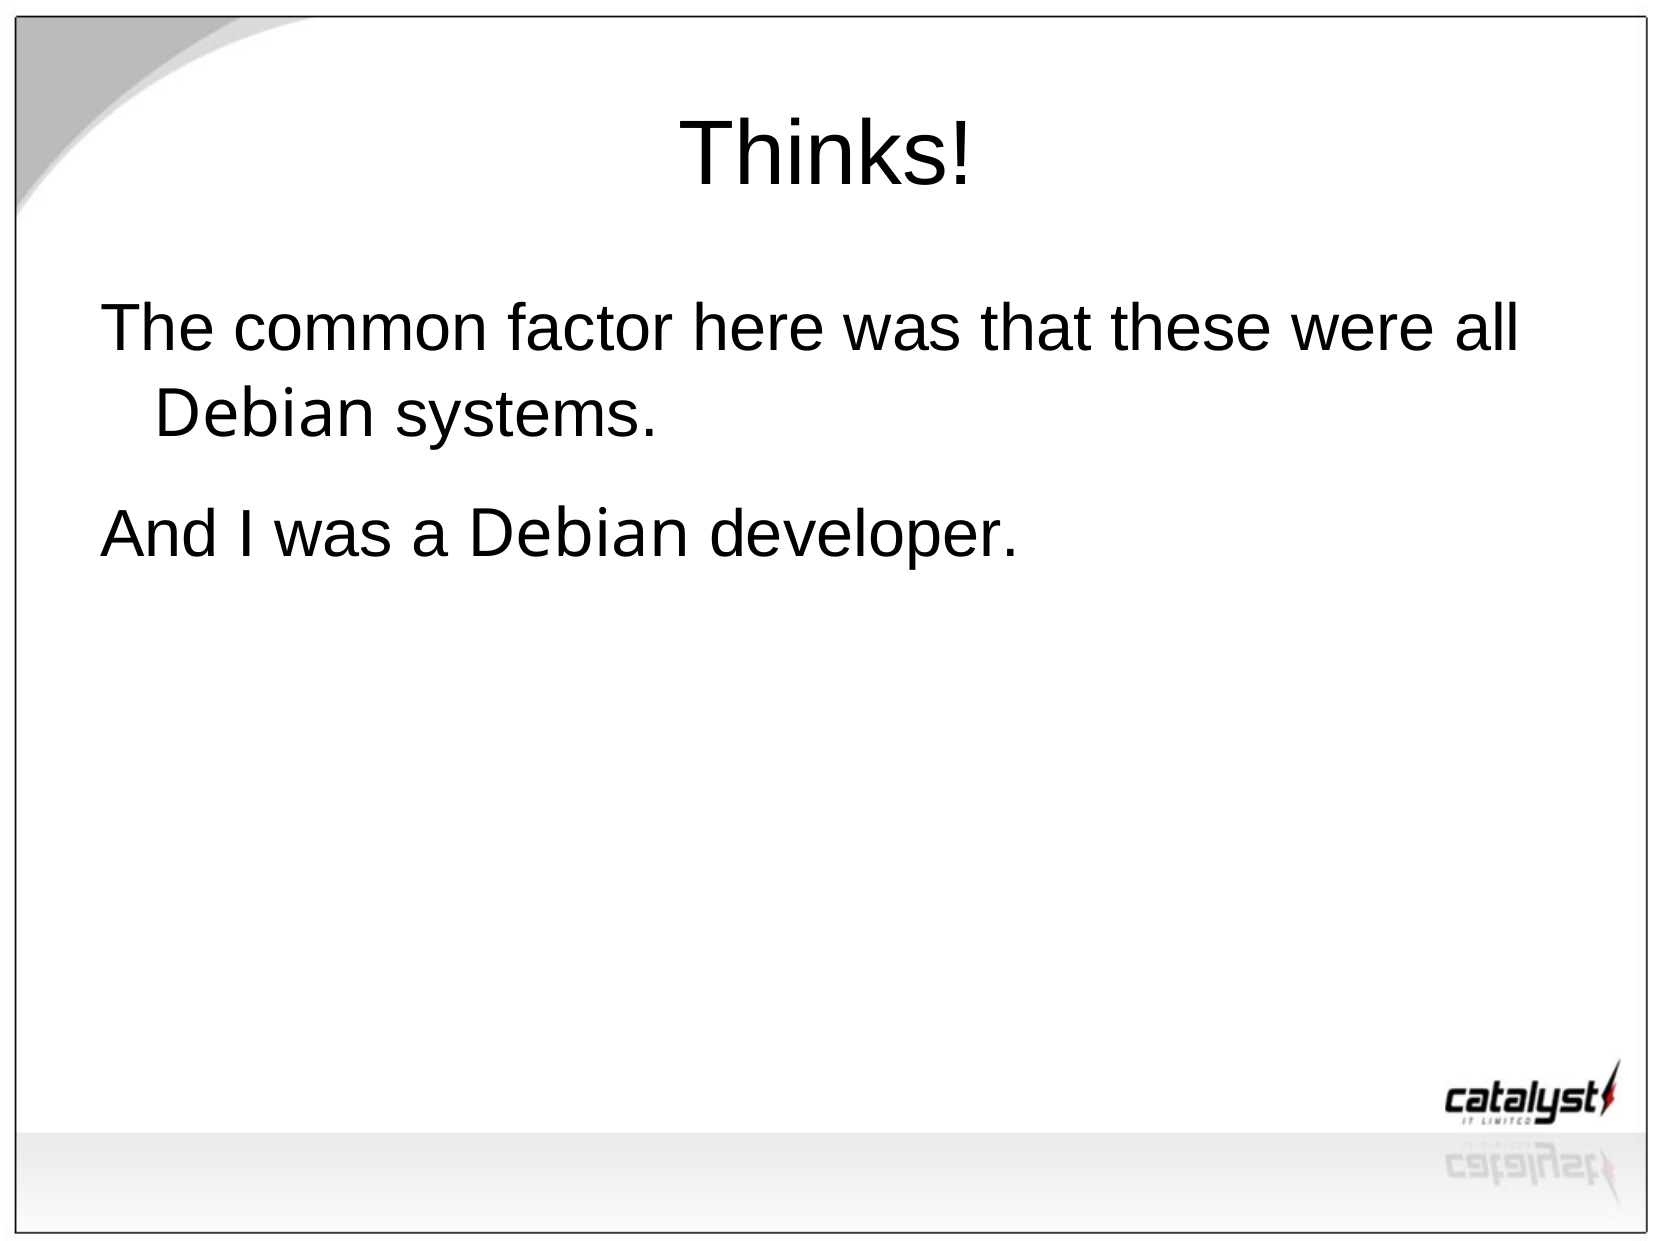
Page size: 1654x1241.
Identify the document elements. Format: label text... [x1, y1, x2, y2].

picture [4, 5, 1654, 1241]
list The common factor here was that these were all Debian systems. And I was a Debian developer. [82, 290, 1571, 1094]
title Thinks! [82, 56, 1571, 250]
